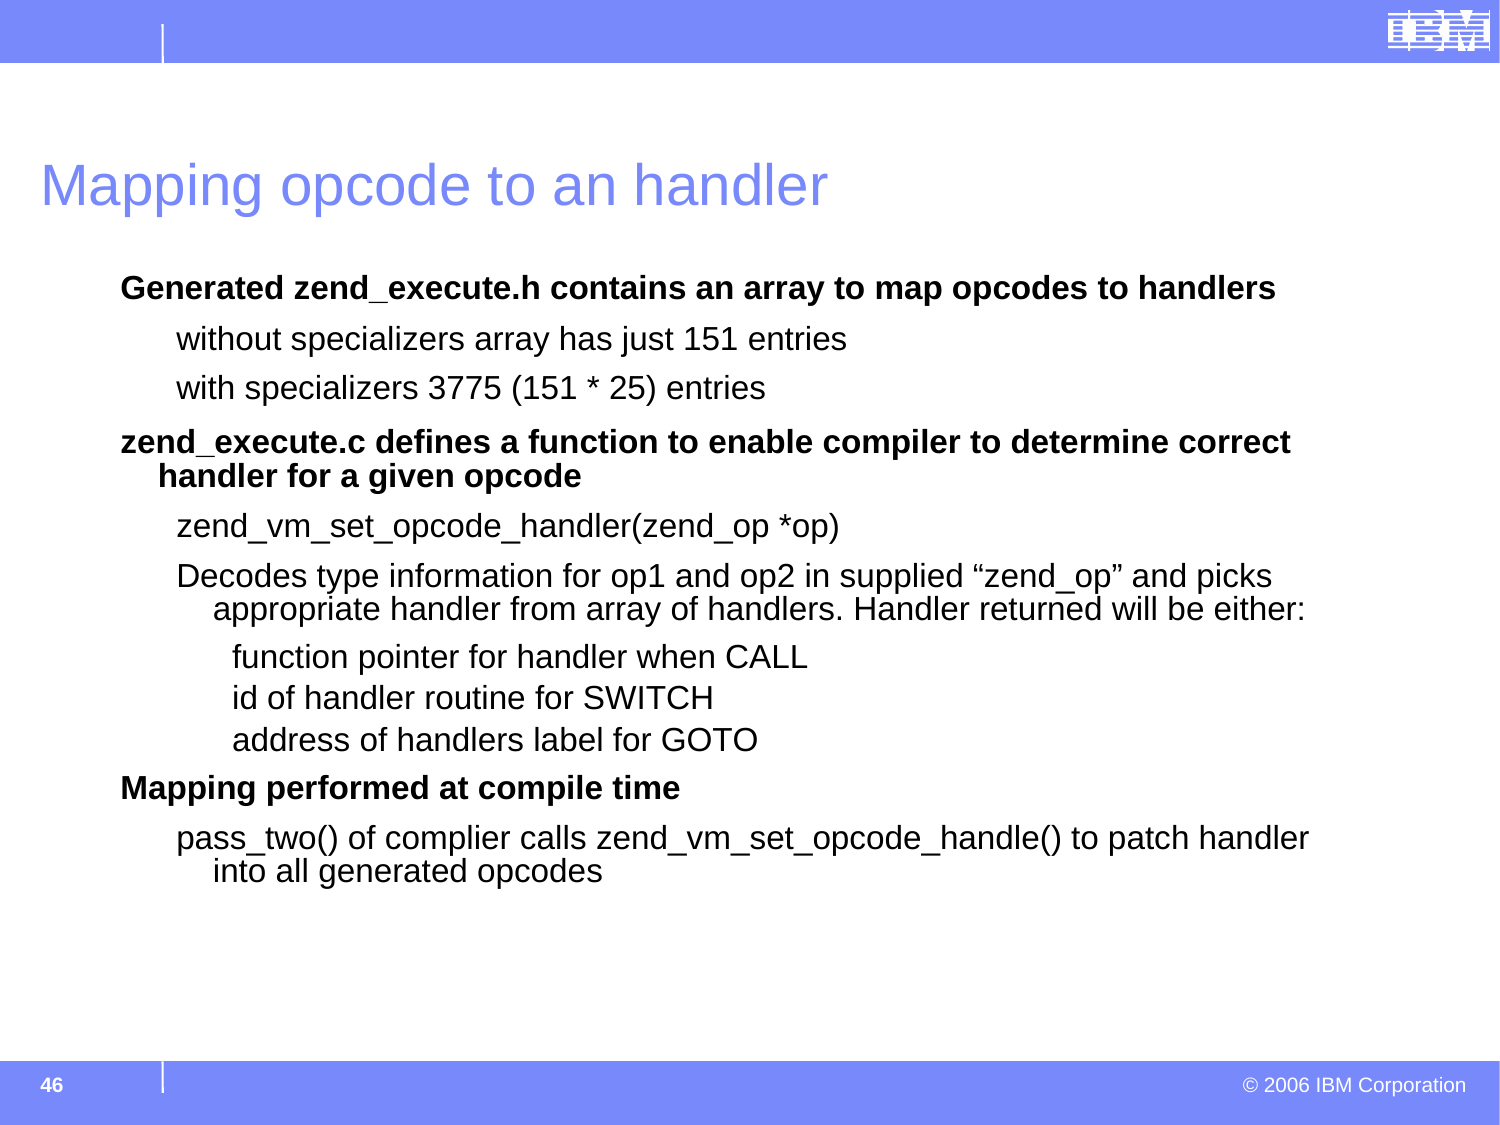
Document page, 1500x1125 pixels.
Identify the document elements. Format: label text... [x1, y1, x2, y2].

title Mapping opcode to an handler [25, 123, 1378, 225]
list Generated zend_execute.h contains an array to map opcodes to handlers without specializers array has just 151 entries with specializers 3775 (151 * 25) entries zend_execute.c defines a function to enable compiler to determine correct handler for a given opcode zend_vm_set_opcode_handler(zend_op *op)‏ Decodes type information for op1 and op2 in supplied “zend_op” and picks appropriate handler from array of handlers. Handler returned will be either: function pointer for handler when CALL id of handler routine for SWITCH address of handlers label for GOTO Mapping performed at compile time pass_two() of complier calls zend_vm_set_opcode_handle() to patch handler into all generated opcodes [105, 265, 1381, 1125]
